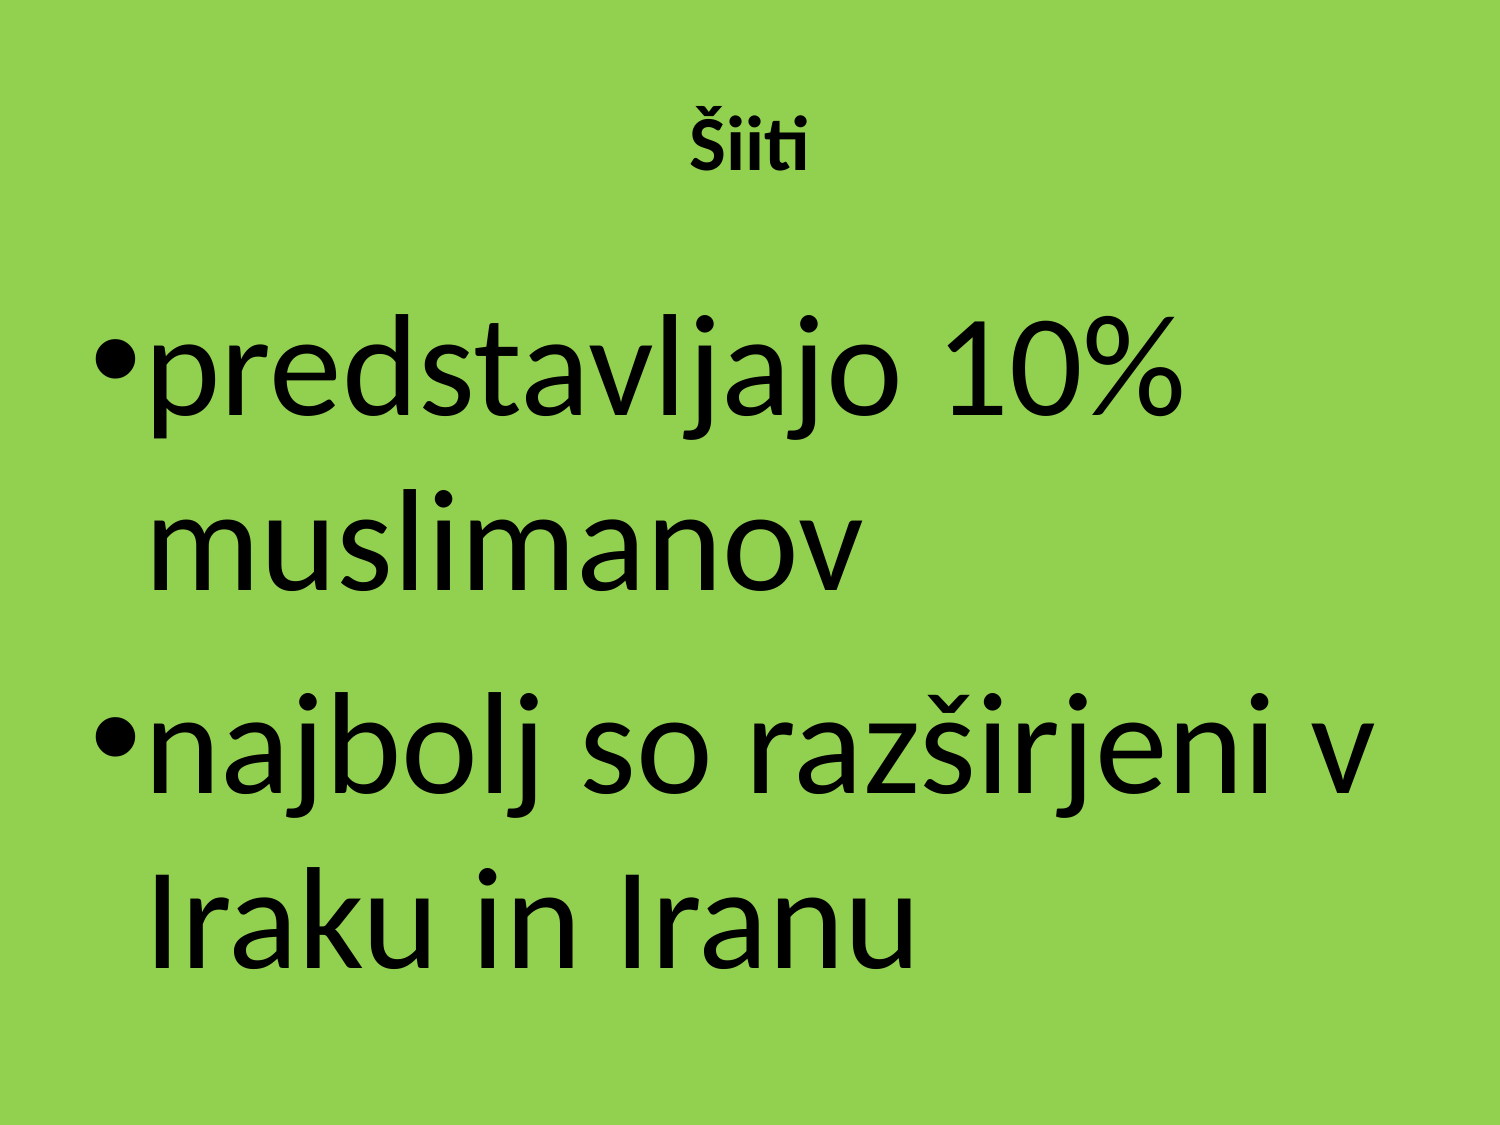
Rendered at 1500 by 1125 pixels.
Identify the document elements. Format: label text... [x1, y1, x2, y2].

list predstavljajo 10% muslimanov najbolj so razširjeni v Iraku in Iranu [75, 262, 1425, 1005]
title Šiiti [75, 45, 1425, 233]
